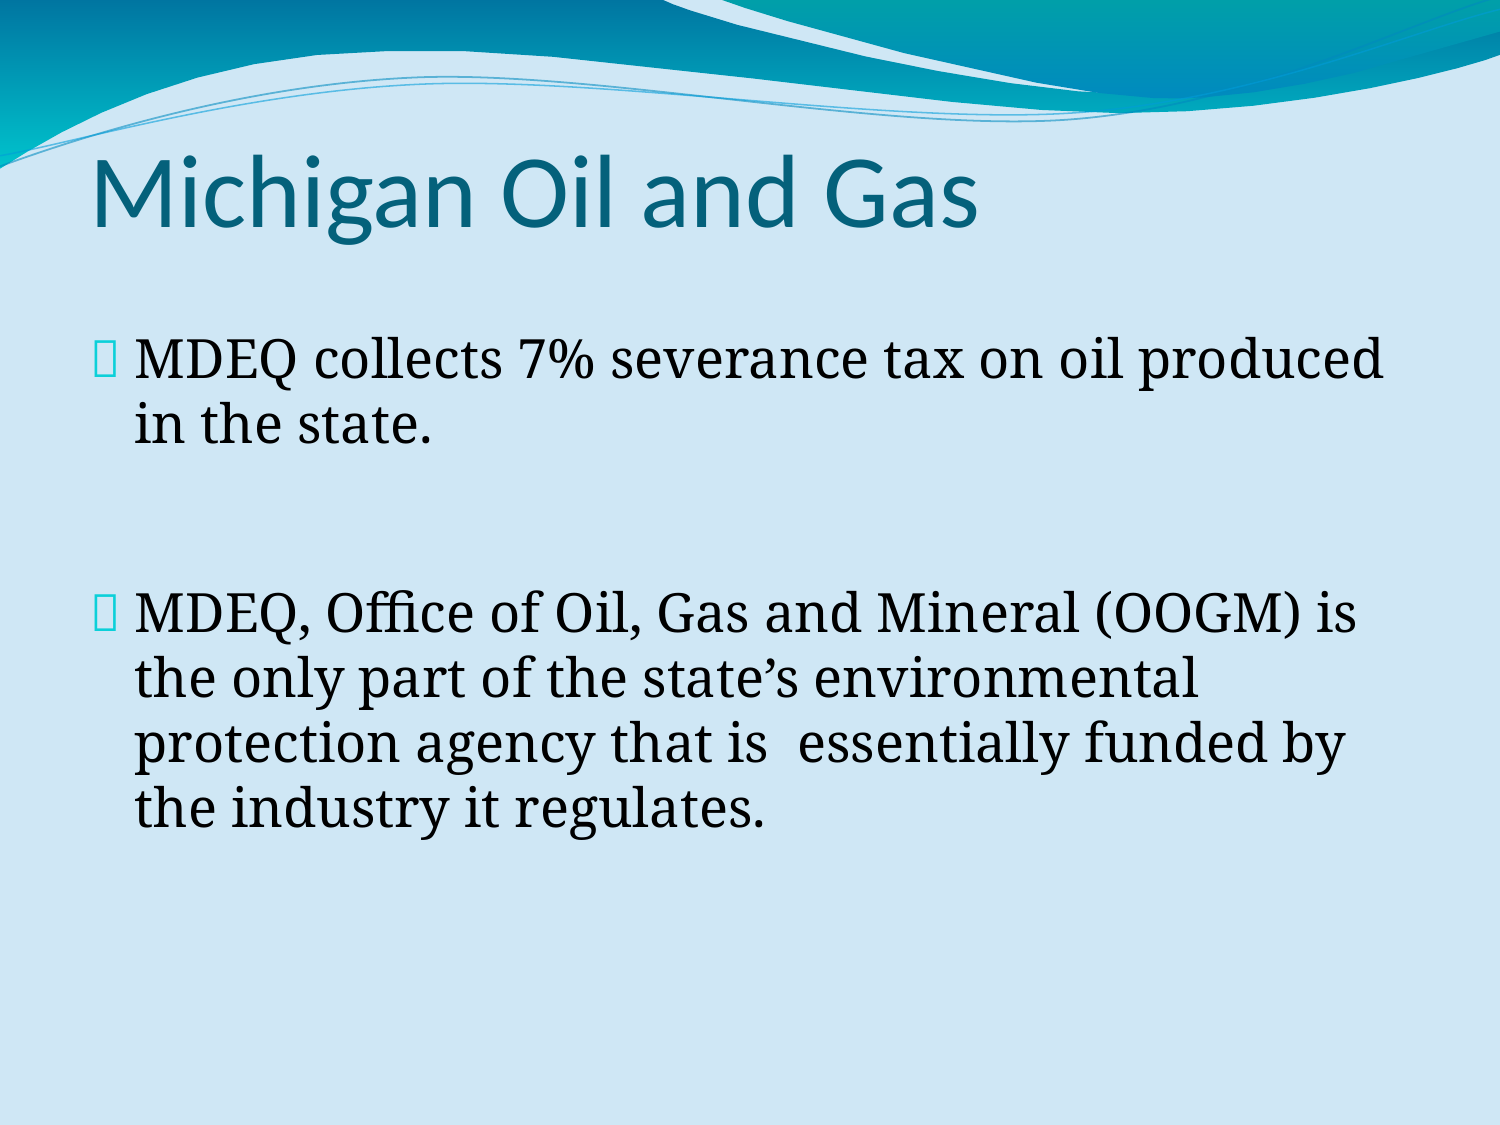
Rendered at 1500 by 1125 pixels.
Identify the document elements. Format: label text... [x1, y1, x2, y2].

list MDEQ collects 7% severance tax on oil produced in the state. MDEQ, Office of Oil, Gas and Mineral (OOGM) is the only part of the state’s environmental protection agency that is essentially funded by the industry it regulates. [75, 317, 1425, 1038]
title Michigan Oil and Gas [75, 115, 1425, 303]
